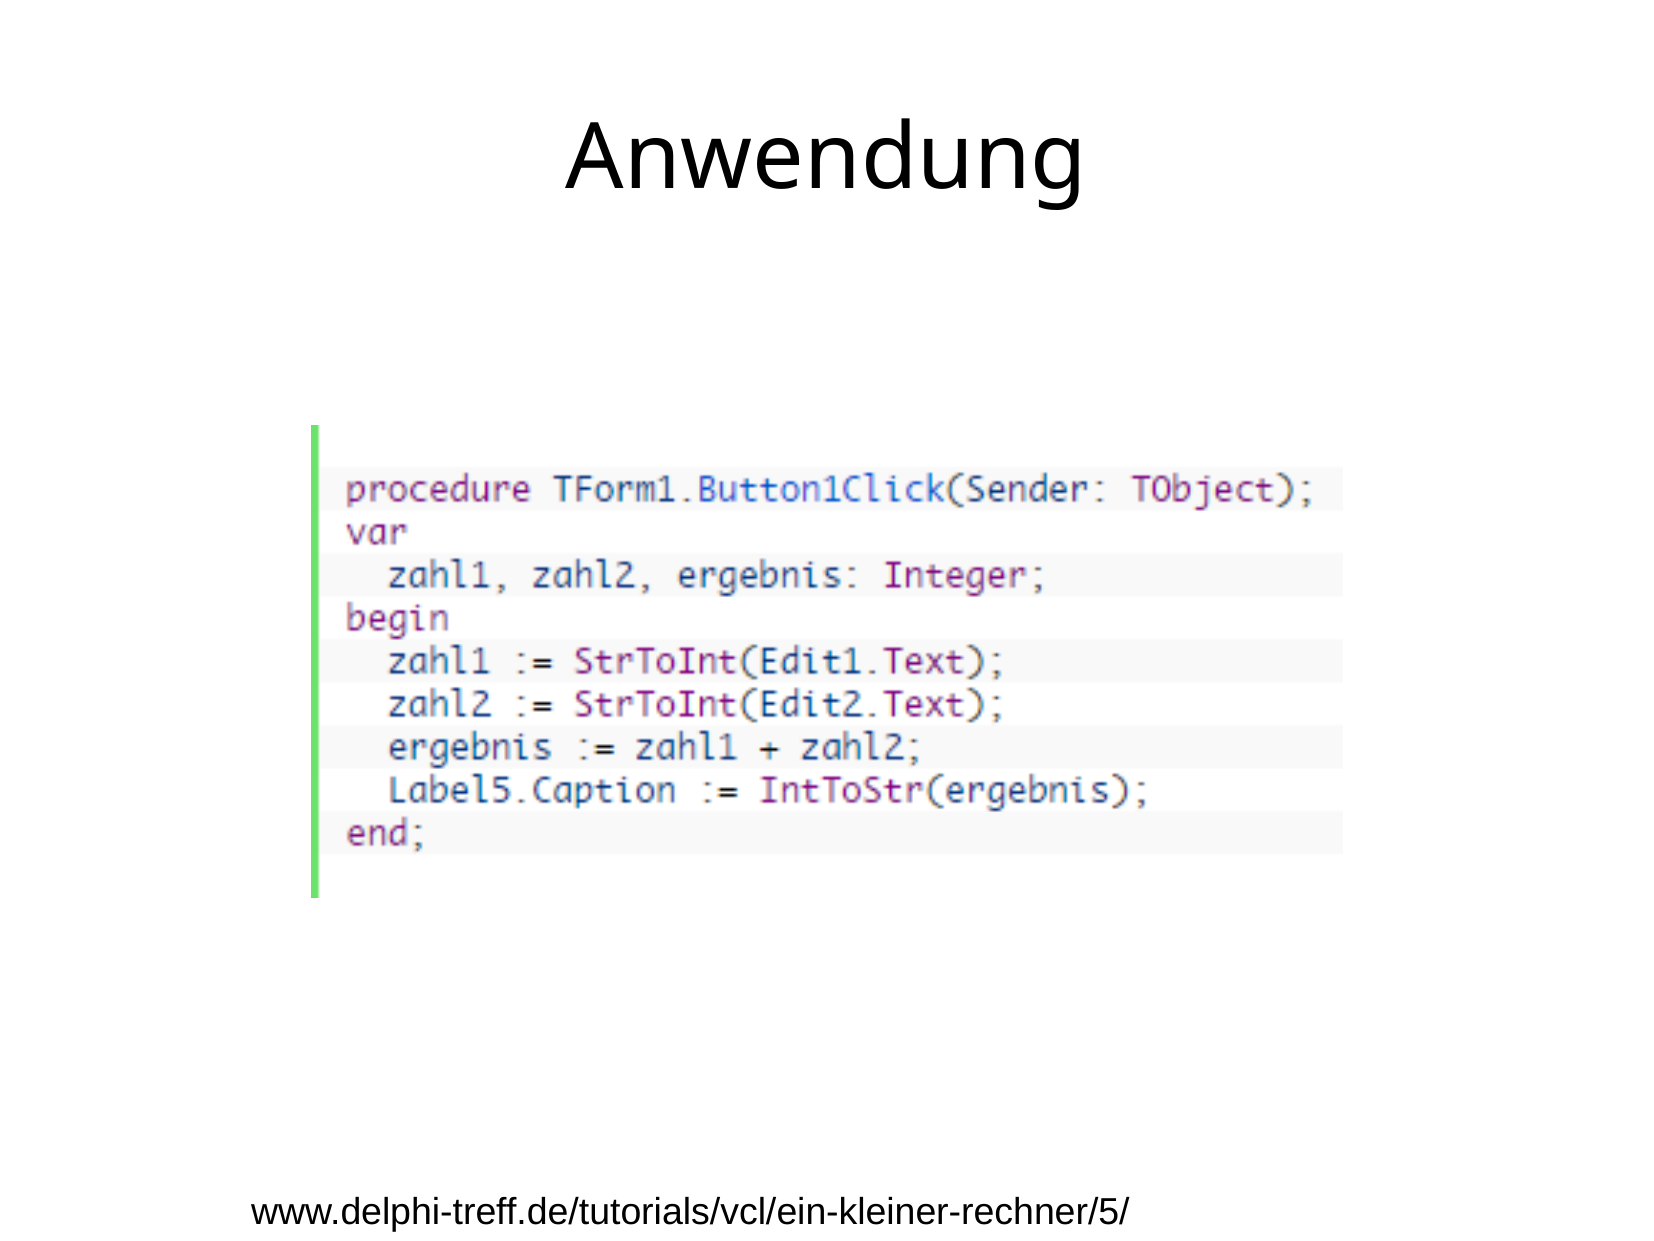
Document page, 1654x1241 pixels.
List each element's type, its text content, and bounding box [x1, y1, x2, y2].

picture [311, 425, 1343, 898]
title Anwendung [82, 49, 1571, 257]
text_box www.delphi-treff.de/tutorials/vcl/ein-kleiner-rechner/5/ [236, 1183, 1239, 1241]
